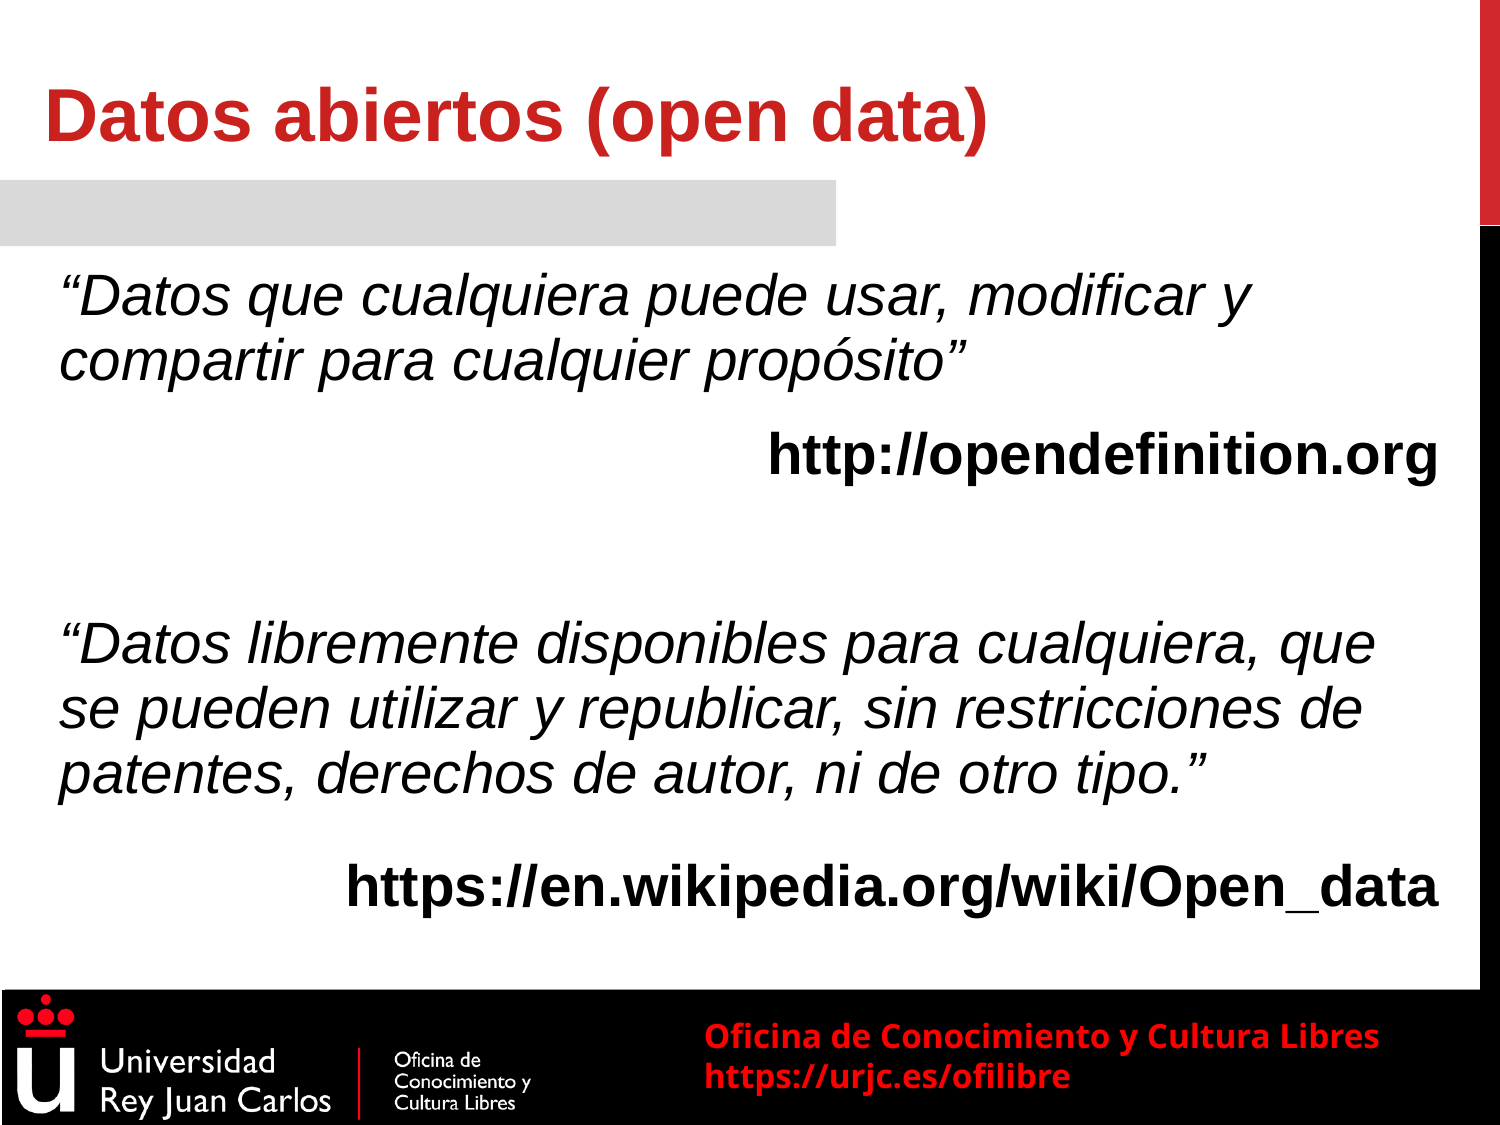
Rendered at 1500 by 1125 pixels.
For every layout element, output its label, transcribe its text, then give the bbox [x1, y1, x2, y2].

text_box “Datos que cualquiera puede usar, modificar y compartir para cualquier propósito” http://opendefinition.org “Datos libremente disponibles para cualquiera, que se pueden utilizar y republicar, sin restricciones de patentes, derechos de autor, ni de otro tipo.” https://en.wikipedia.org/wiki/Open_data [45, 254, 1456, 926]
text_box Datos abiertos (open data) [30, 66, 1291, 249]
title [75, 15, 1425, 172]
picture [17, 994, 531, 1120]
